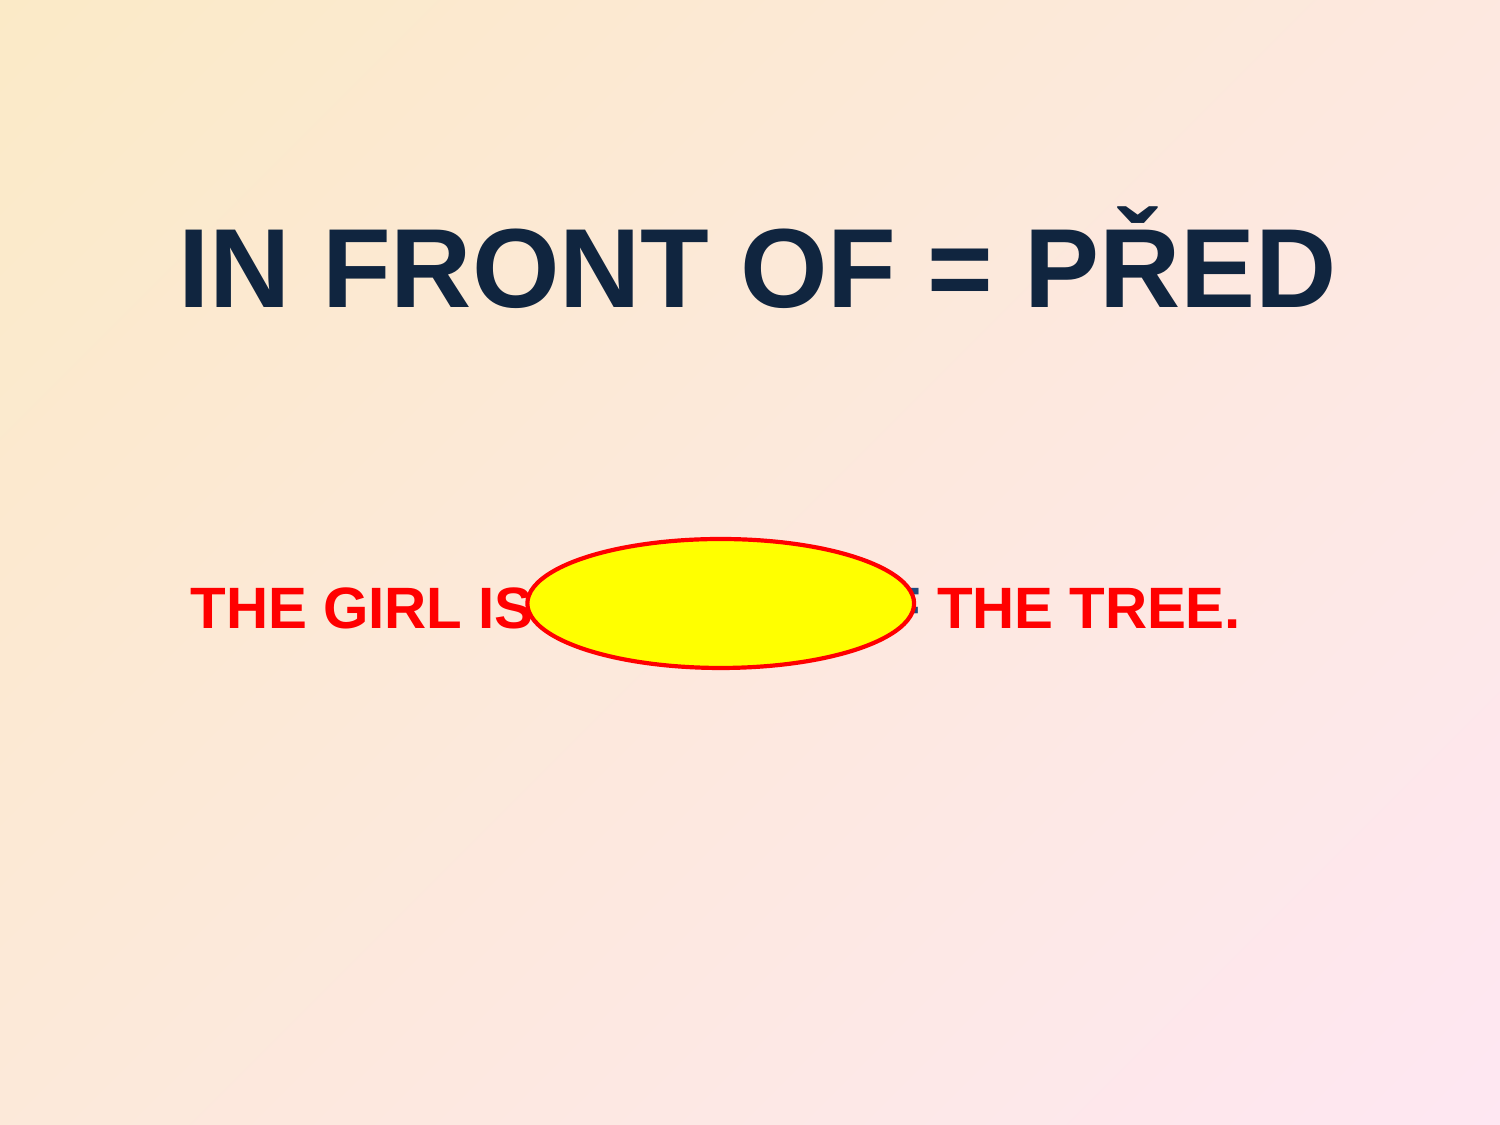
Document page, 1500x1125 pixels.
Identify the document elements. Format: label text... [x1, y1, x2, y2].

text_box [527, 538, 915, 668]
text_box IN FRONT OF = PŘED [163, 187, 1360, 338]
text_box THE GIRL IS IN FRONT OF THE TREE. [175, 562, 578, 648]
text_box THE GIRL IS IN FRONT OF THE TREE. [864, 562, 1313, 648]
